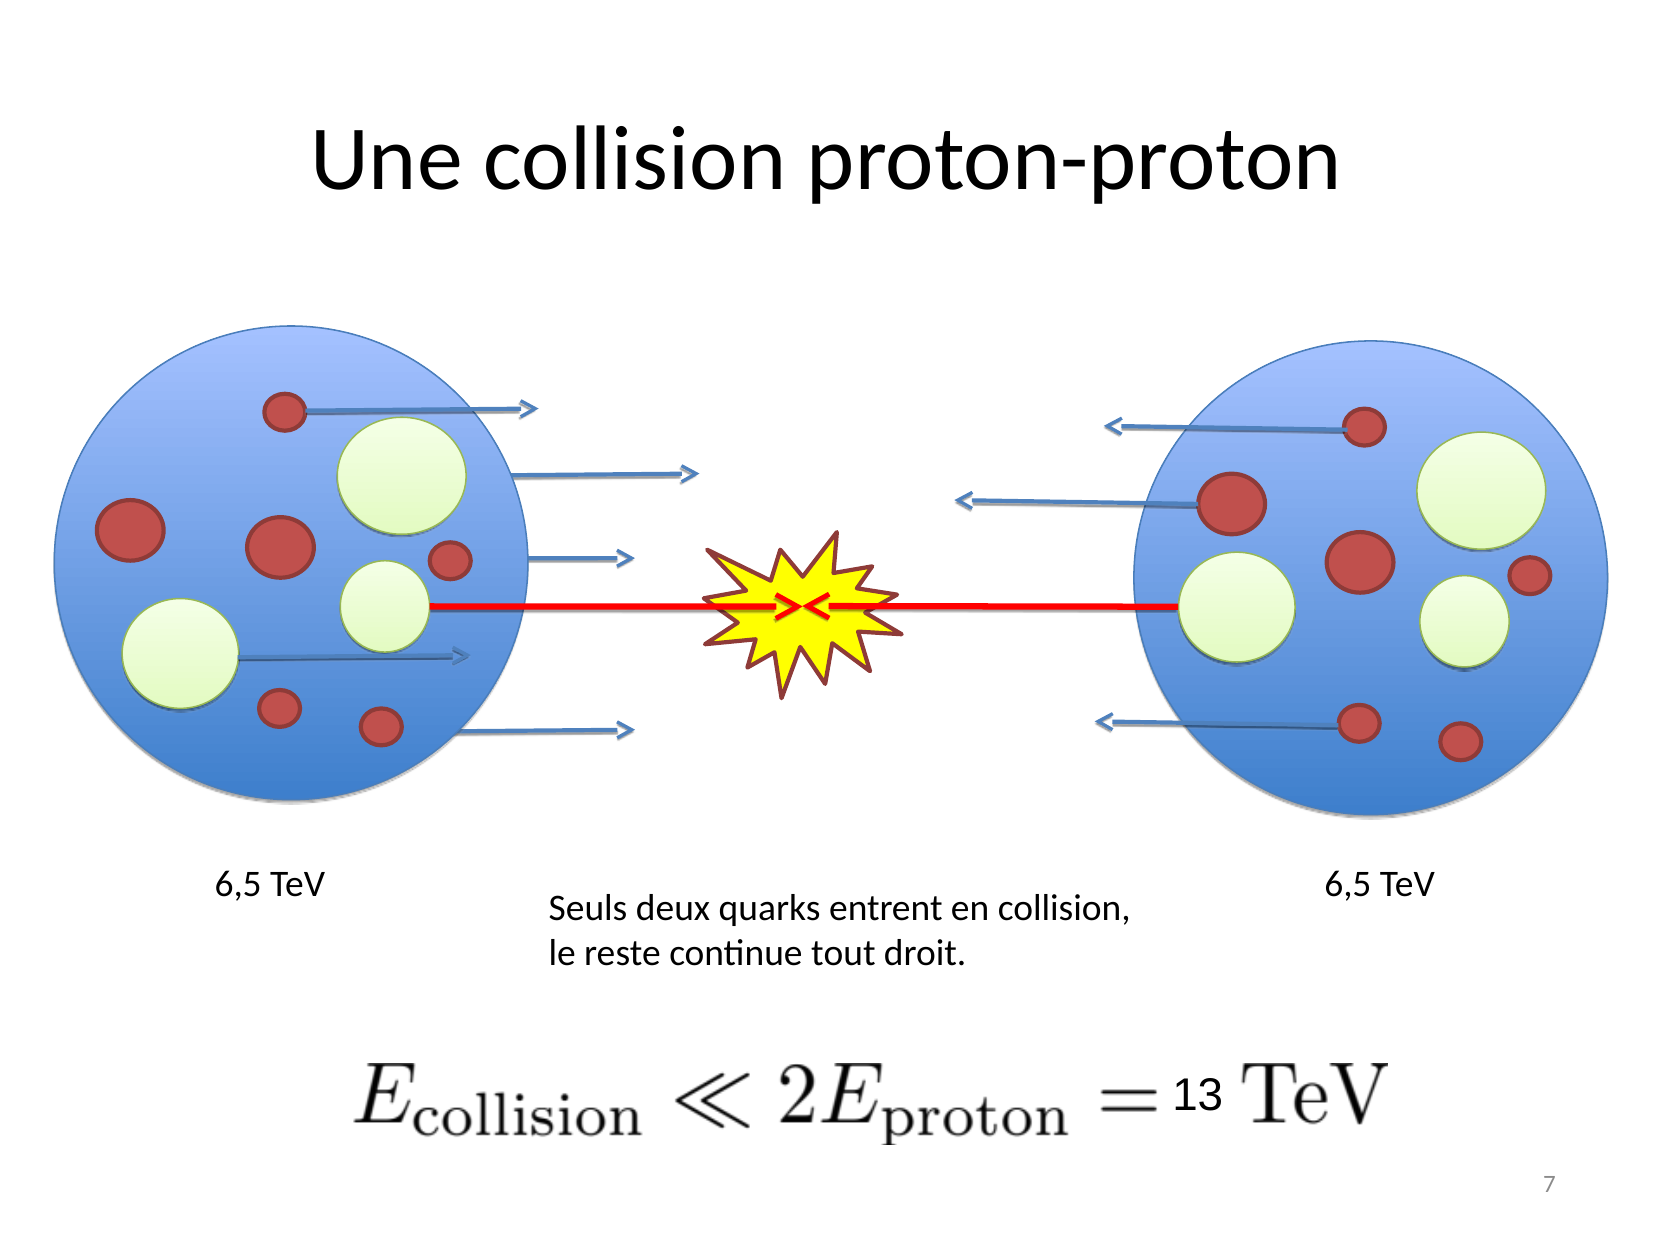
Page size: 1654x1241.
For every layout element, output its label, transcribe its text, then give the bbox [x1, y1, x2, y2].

text_box [703, 532, 902, 699]
text_box [54, 325, 528, 800]
slide_number <numéro> [1185, 1149, 1571, 1216]
text_box 6,5 TeV [1288, 851, 1471, 911]
text_box [1133, 340, 1608, 815]
picture [1241, 1063, 1388, 1145]
picture [352, 1063, 1157, 1145]
title Une collision proton-proton [82, 49, 1571, 257]
text_box 6,5 TeV [179, 851, 361, 911]
text_box 13 [1157, 1061, 1241, 1145]
text_box Seuls deux quarks entrent en collision, le reste continue tout droit. [533, 875, 1223, 981]
